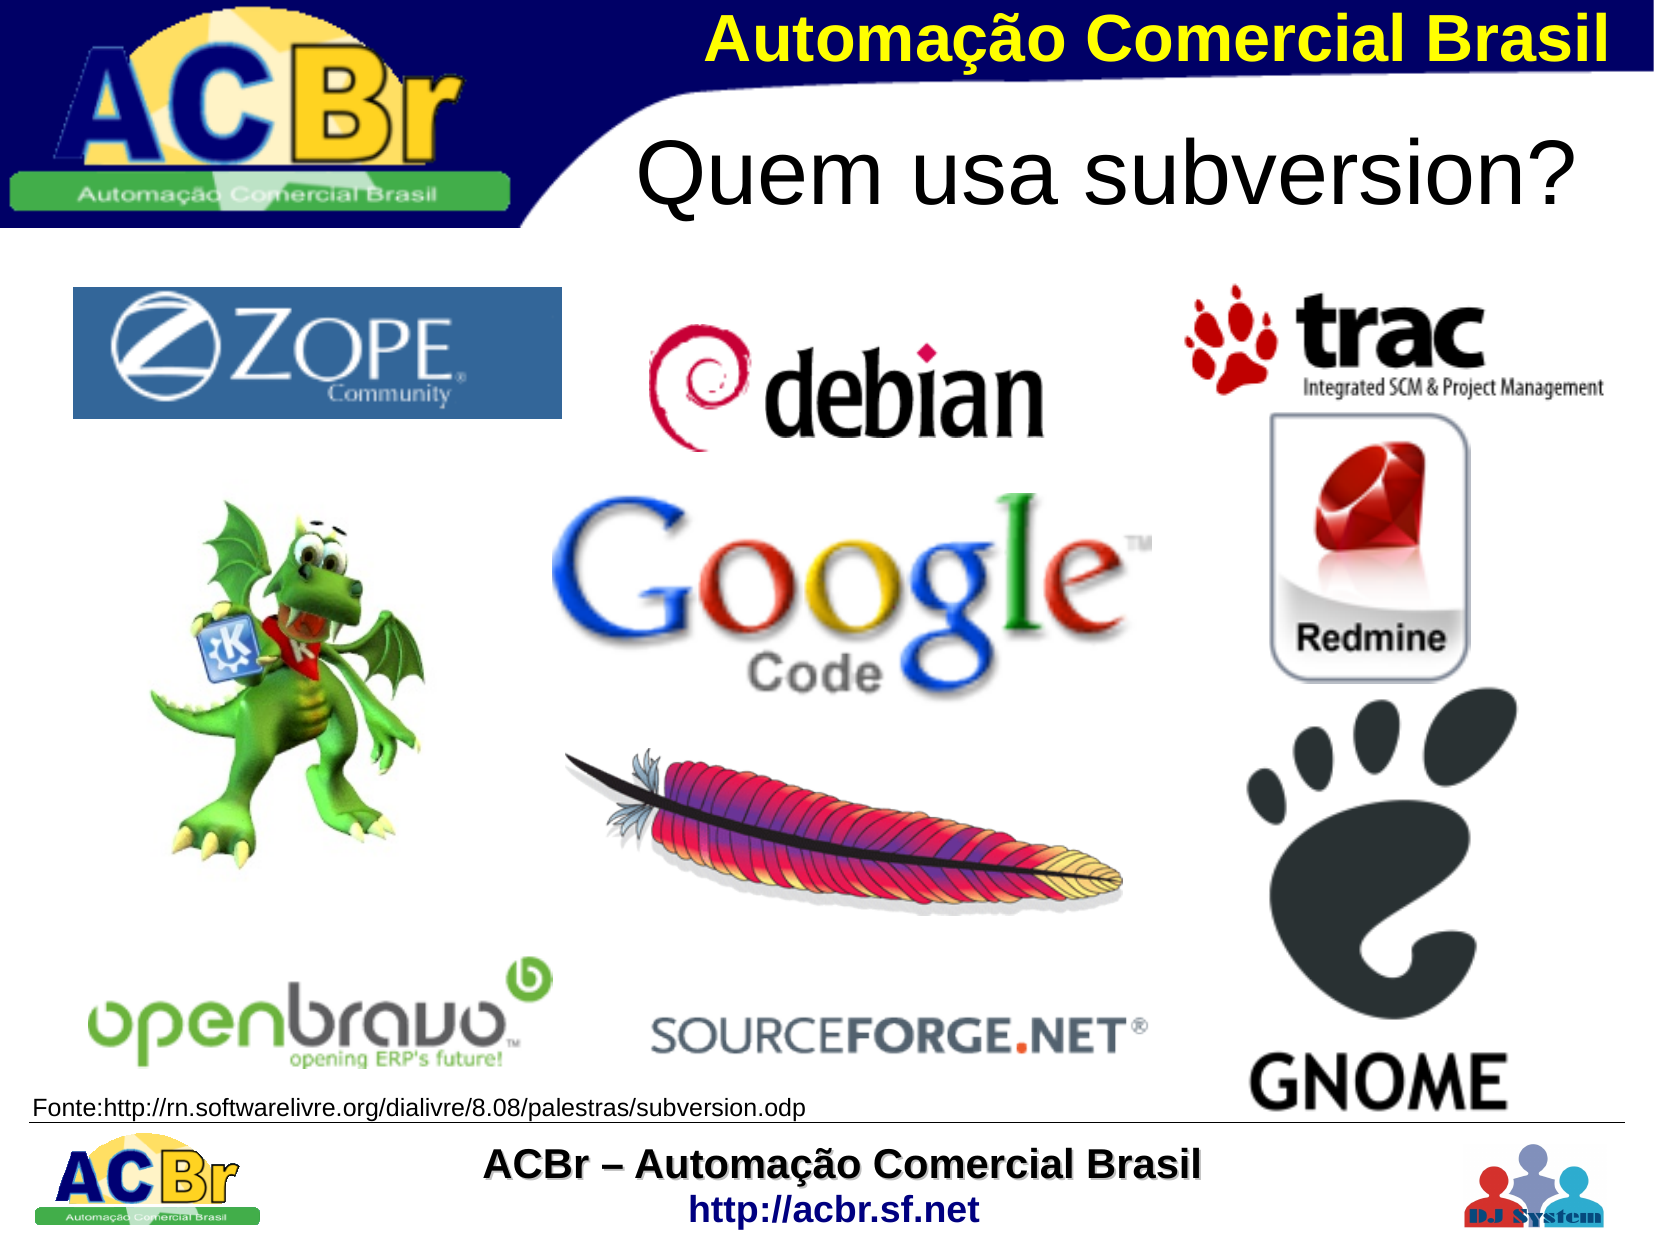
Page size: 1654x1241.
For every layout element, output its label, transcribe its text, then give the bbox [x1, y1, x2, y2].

picture [73, 287, 562, 419]
text_box Fonte:http://rn.softwarelivre.org/dialivre/8.08/palestras/subversion.odp [17, 1086, 822, 1130]
picture [649, 324, 754, 452]
picture [1181, 282, 1608, 404]
title Quem usa subversion? [590, 121, 1625, 224]
picture [88, 955, 553, 1069]
picture [33, 1131, 261, 1228]
picture [48, 455, 518, 925]
picture [0, 0, 1654, 228]
picture [765, 341, 1046, 438]
picture [552, 412, 1654, 1229]
